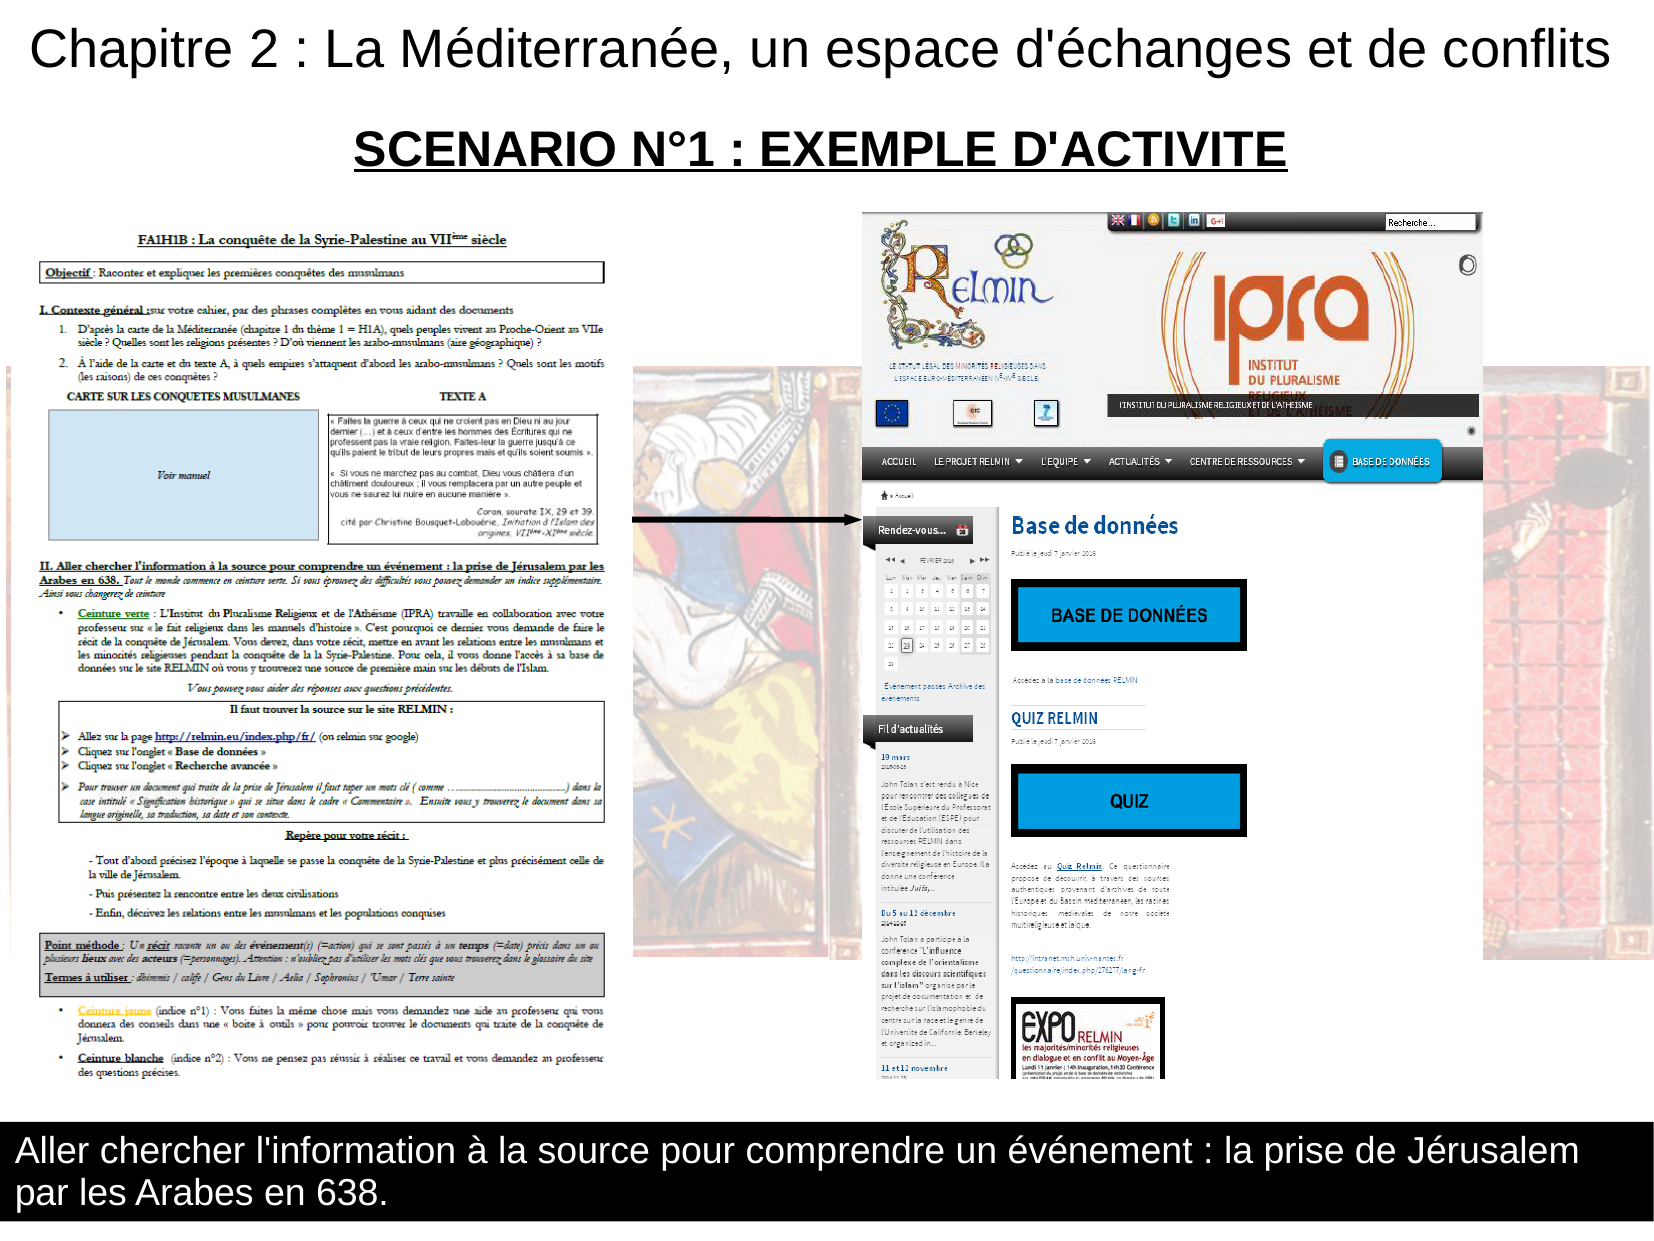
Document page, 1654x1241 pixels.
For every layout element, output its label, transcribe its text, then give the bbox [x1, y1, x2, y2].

text_box Aller chercher l'information à la source pour comprendre un événement : la prise de Jérusalem par les Arabes en 638. [0, 1121, 1654, 1222]
text_box Chapitre 2 : La Méditerranée, un espace d'échanges et de conflits SCENARIO N°1 : EXEMPLE D'ACTIVITE [0, 11, 1654, 1121]
picture [862, 212, 1483, 1079]
picture [11, 224, 633, 1091]
